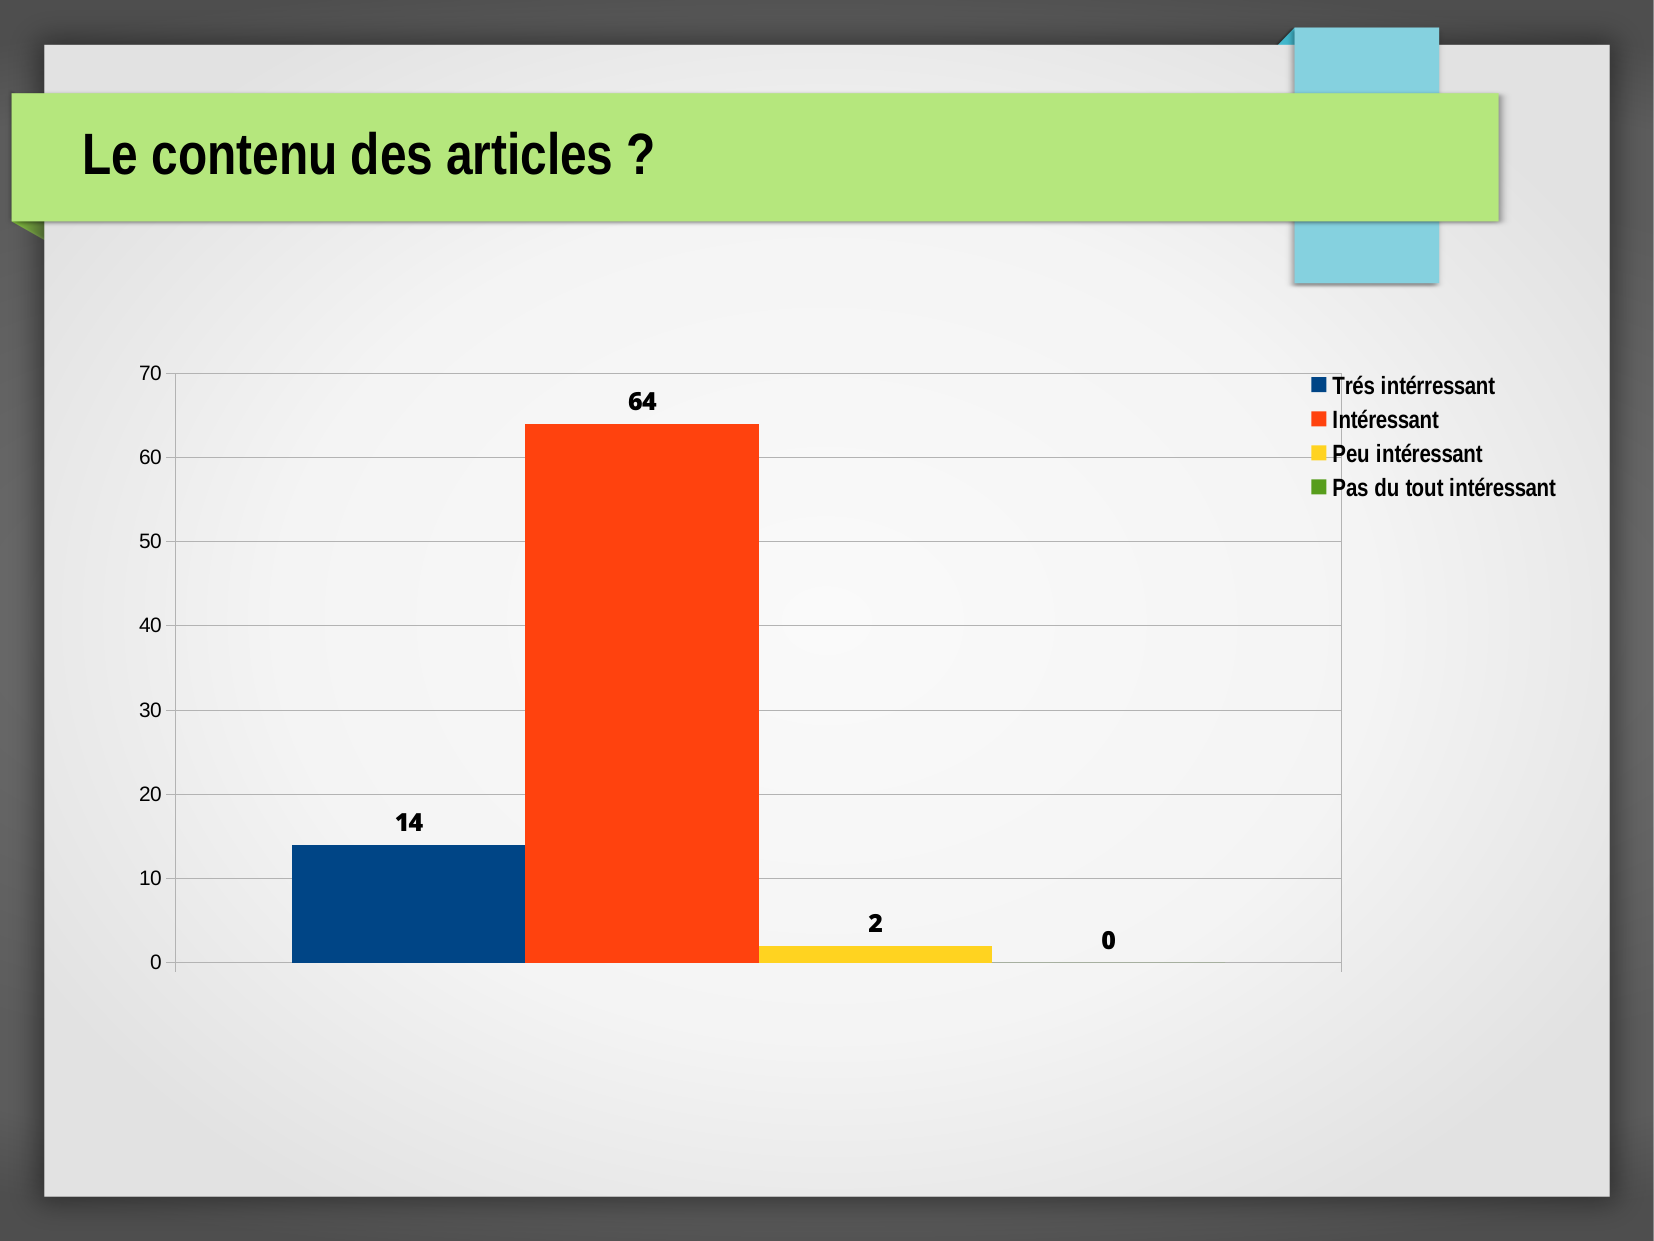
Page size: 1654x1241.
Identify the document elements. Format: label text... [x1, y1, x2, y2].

picture [0, 0, 1654, 1241]
title Le contenu des articles ? [82, 94, 1264, 213]
chart [82, 295, 1571, 1015]
